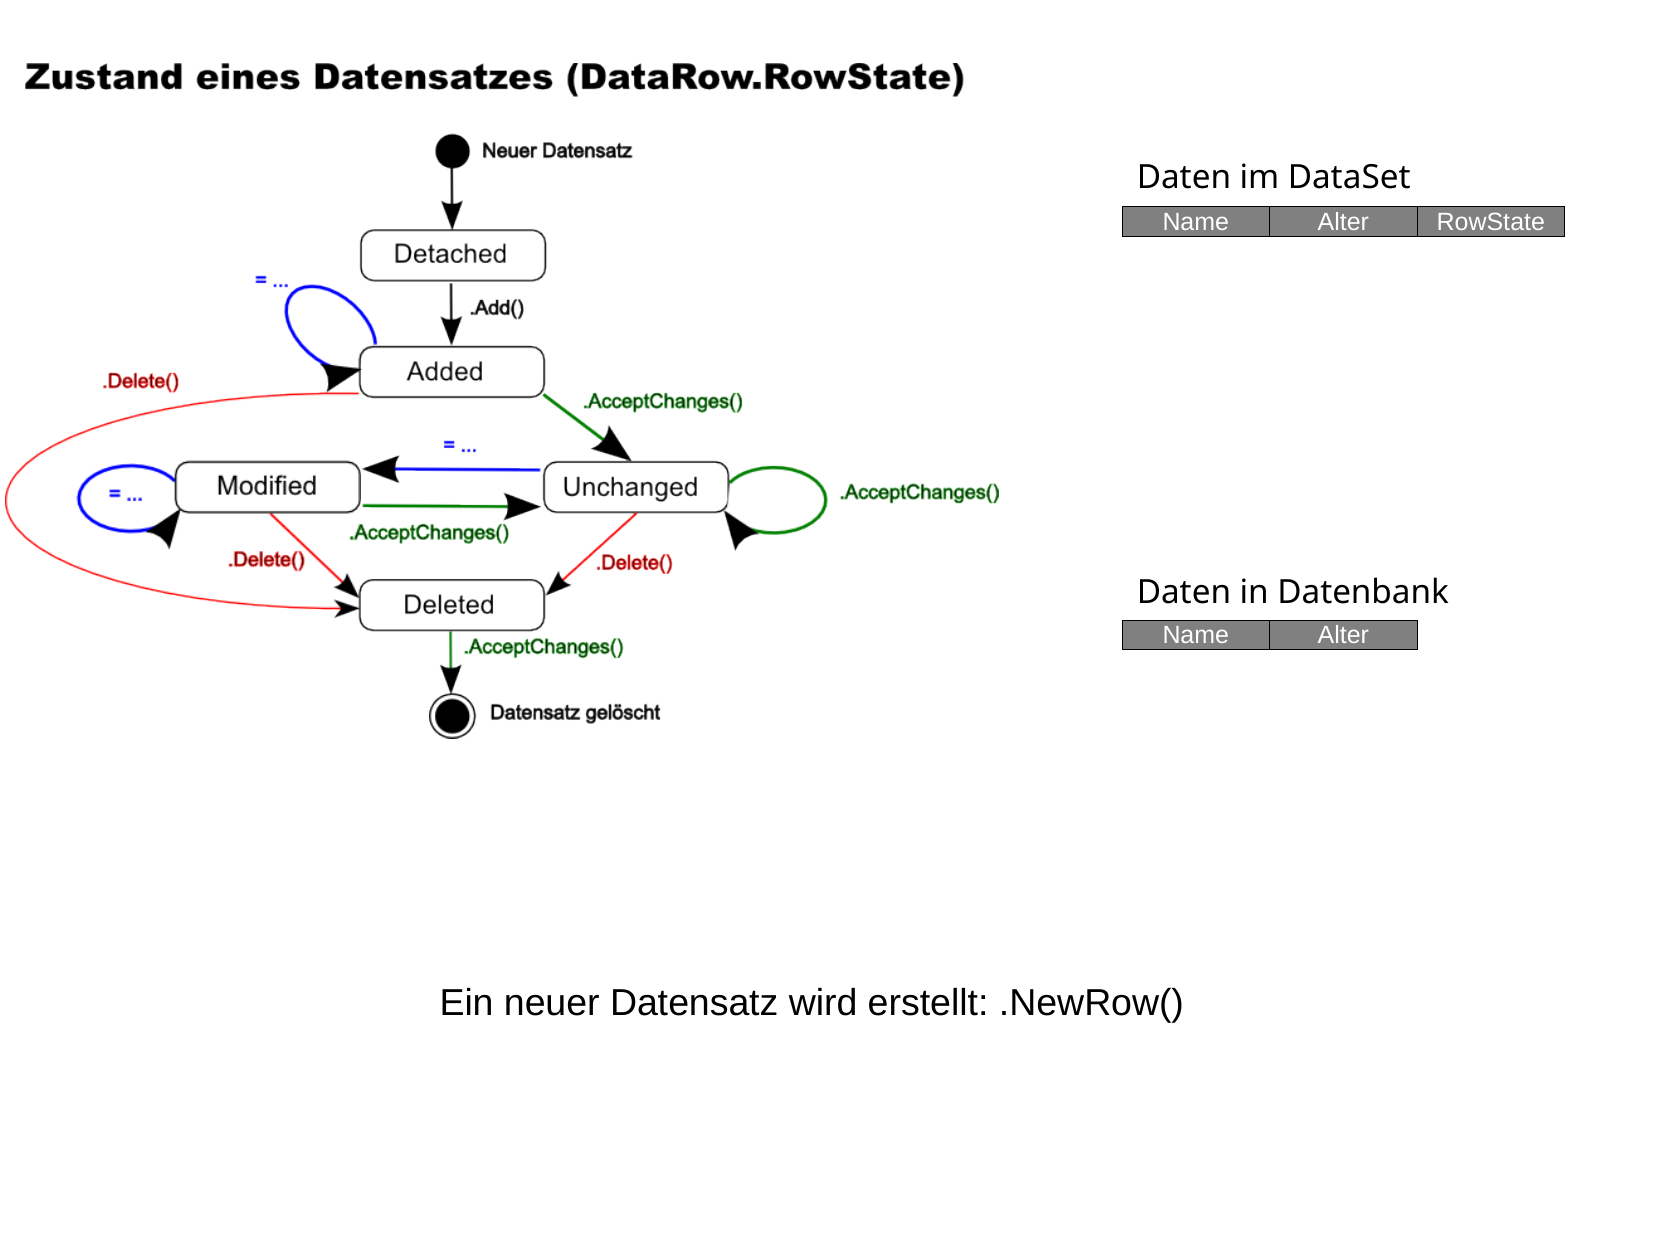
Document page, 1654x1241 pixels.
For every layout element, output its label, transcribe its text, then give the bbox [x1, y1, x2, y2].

text_box RowState [1418, 206, 1565, 237]
picture [5, 63, 999, 739]
text_box Daten in Datenbank [1122, 561, 1595, 623]
text_box Name [1122, 620, 1270, 650]
text_box Ein neuer Datensatz wird erstellt: .NewRow() [59, 974, 1565, 1032]
text_box Daten im DataSet [1122, 145, 1536, 206]
text_box Alter [1270, 620, 1418, 650]
text_box Alter [1269, 206, 1418, 237]
text_box Name [1122, 206, 1269, 237]
